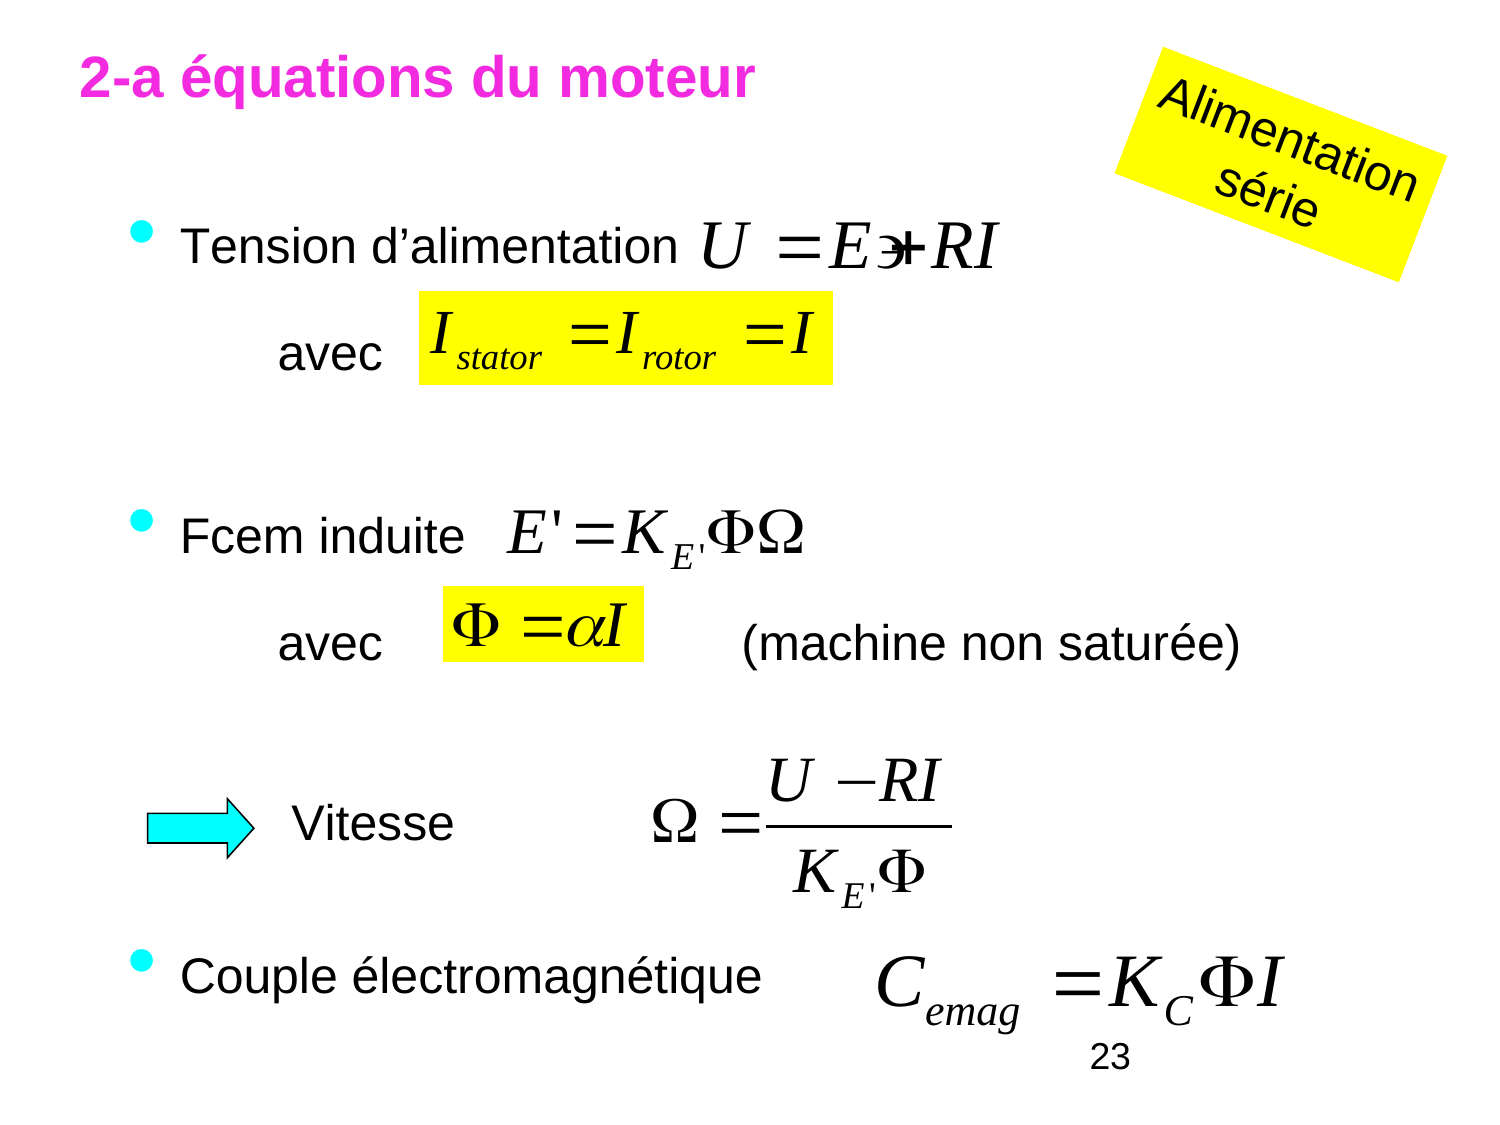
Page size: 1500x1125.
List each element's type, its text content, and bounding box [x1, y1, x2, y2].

text_box Alimentation série [1114, 46, 1448, 283]
chart [495, 488, 821, 581]
chart [442, 586, 644, 663]
text_box [147, 798, 254, 858]
text_box Tension d’alimentation avec Fcem induite avec (machine non saturée) Vitesse Couple électromagnétique [112, 172, 1257, 1078]
text_box 2-a équations du moteur [64, 31, 1081, 117]
chart [419, 291, 833, 386]
chart [642, 740, 966, 924]
chart [865, 931, 1306, 1051]
chart [693, 205, 1019, 287]
